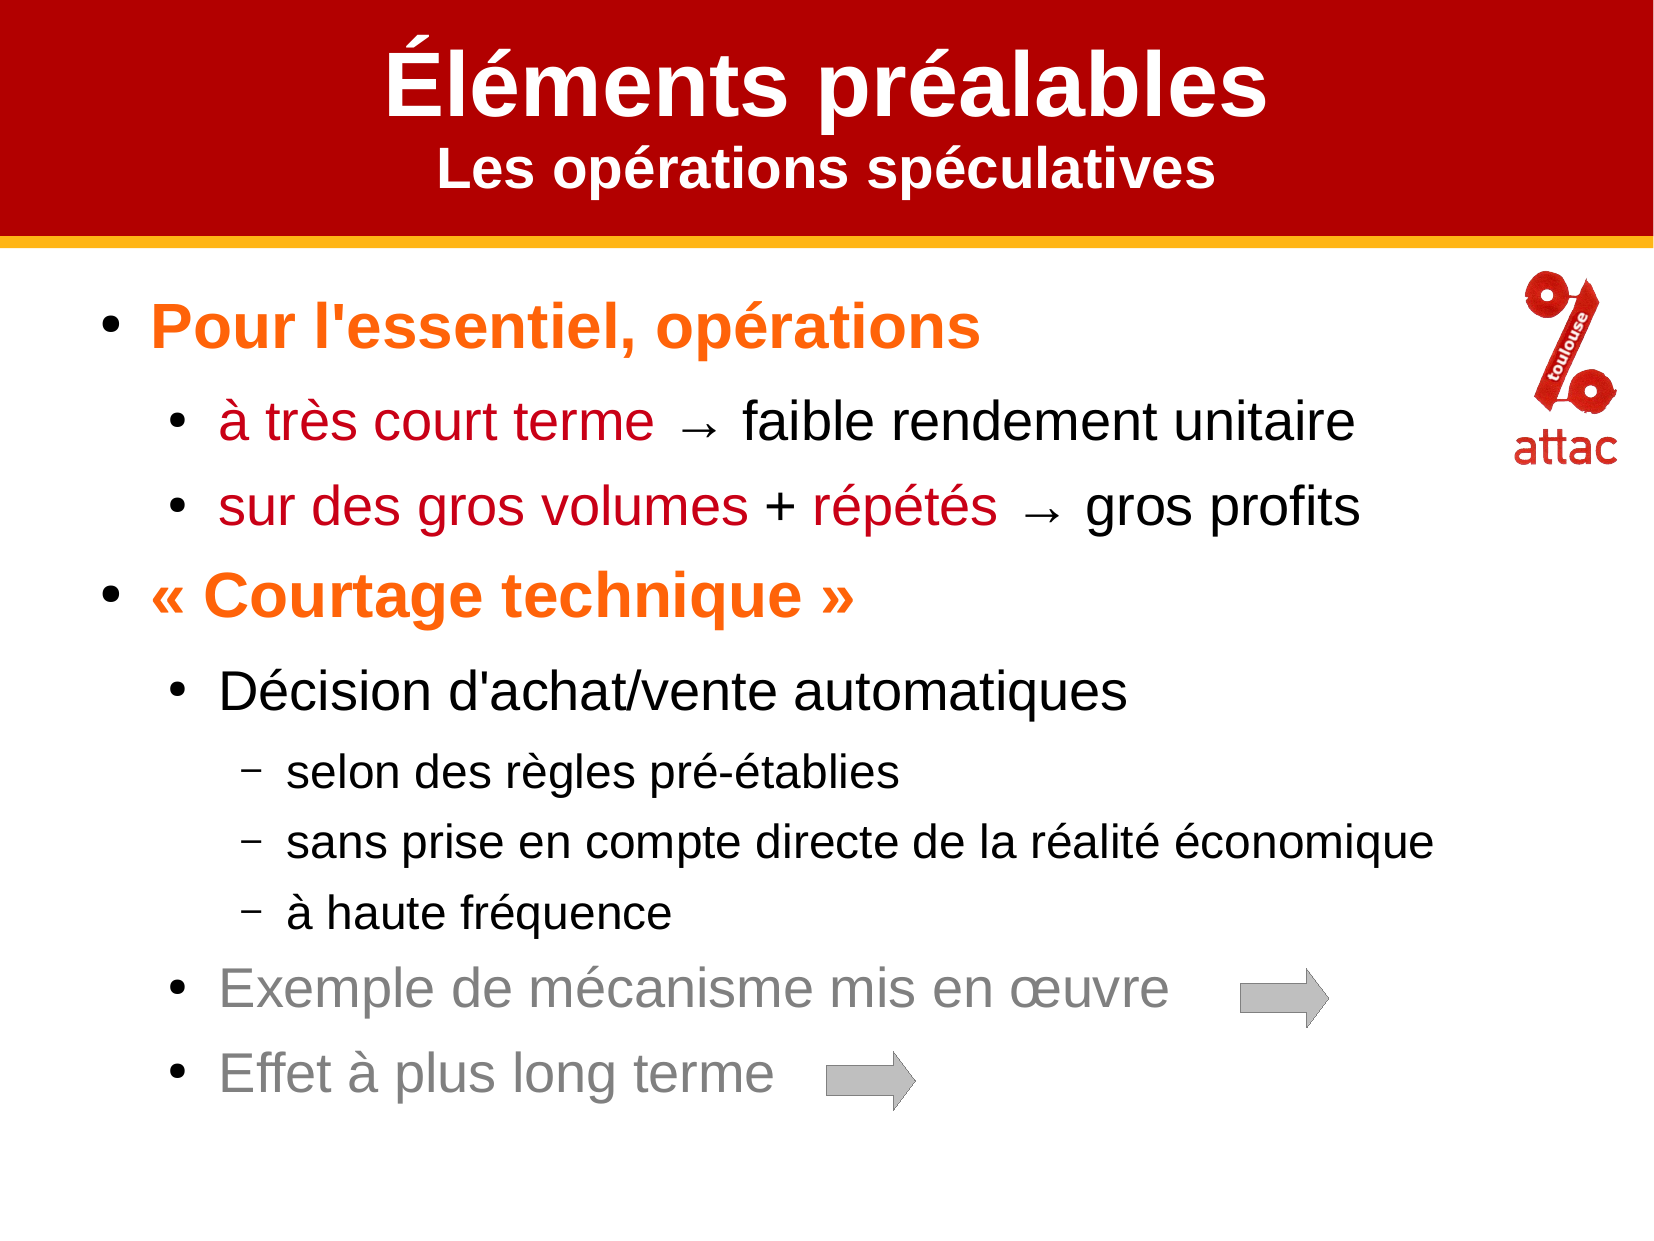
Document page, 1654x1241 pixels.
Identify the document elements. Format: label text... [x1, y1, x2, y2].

text_box [826, 1051, 916, 1111]
text_box [1240, 968, 1329, 1028]
picture [1509, 265, 1625, 473]
title Éléments préalables Les opérations spéculatives [82, 21, 1571, 214]
list Pour l'essentiel, opérations à très court terme → faible rendement unitaire sur des gros volumes + répétés → gros profits « Courtage technique » Décision d'achat/vente automatiques selon des règles pré-établies sans prise en compte directe de la réalité économique à haute fréquence Exemple de mécanisme mis en œuvre Effet à plus long terme [82, 290, 1506, 1109]
